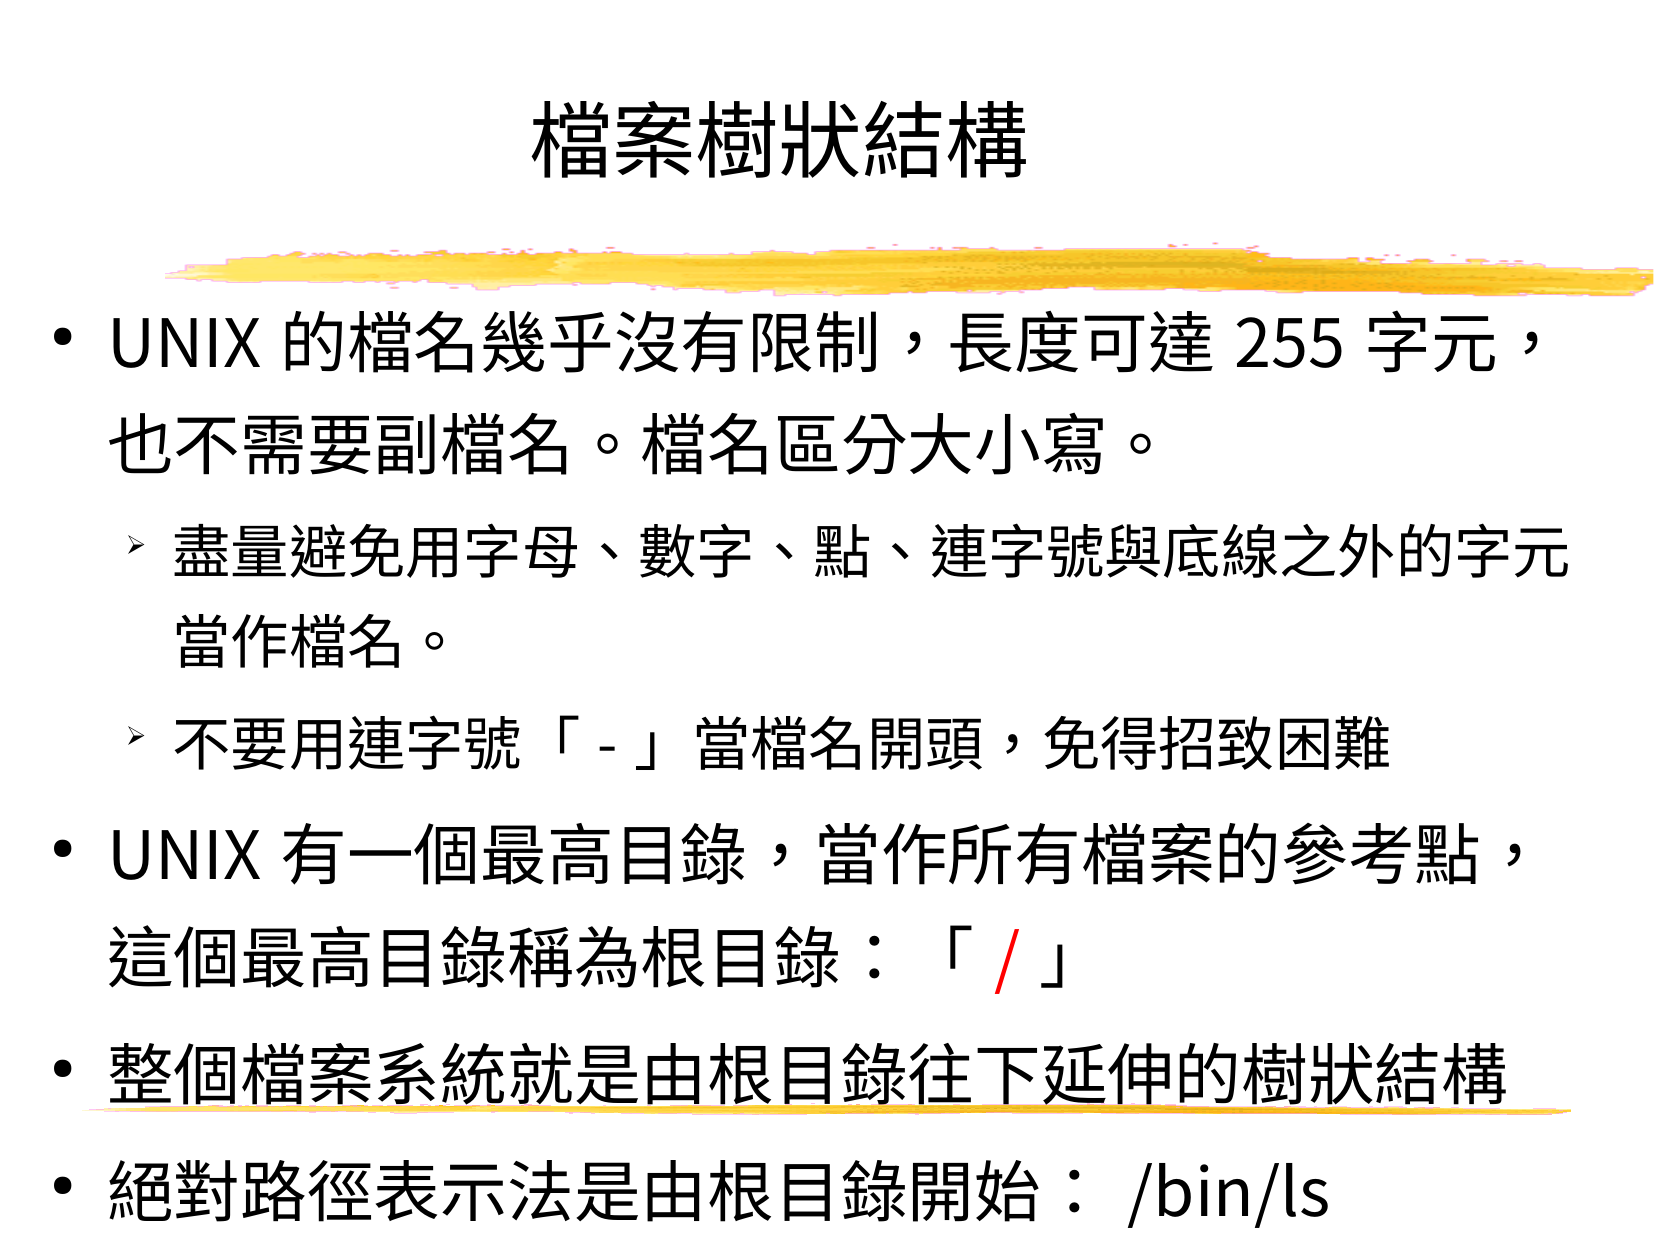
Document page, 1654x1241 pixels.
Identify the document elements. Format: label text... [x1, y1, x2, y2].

title 檔案樹狀結構 [76, 28, 1482, 236]
list UNIX的檔名幾乎沒有限制，長度可達255字元，也不需要副檔名。檔名區分大小寫。 盡量避免用字母、數字、點、連字號與底線之外的字元當作檔名。 不要用連字號「-」當檔名開頭，免得招致困難 UNIX有一個最高目錄，當作所有檔案的參考點，這個最高目錄稱為根目錄：「/」 整個檔案系統就是由根目錄往下延伸的樹狀結構 絕對路徑表示法是由根目錄開始：/bin/ls 相對路徑表示法則是以目前所在的目錄為準 [50, 283, 1586, 1118]
picture [165, 237, 1654, 308]
